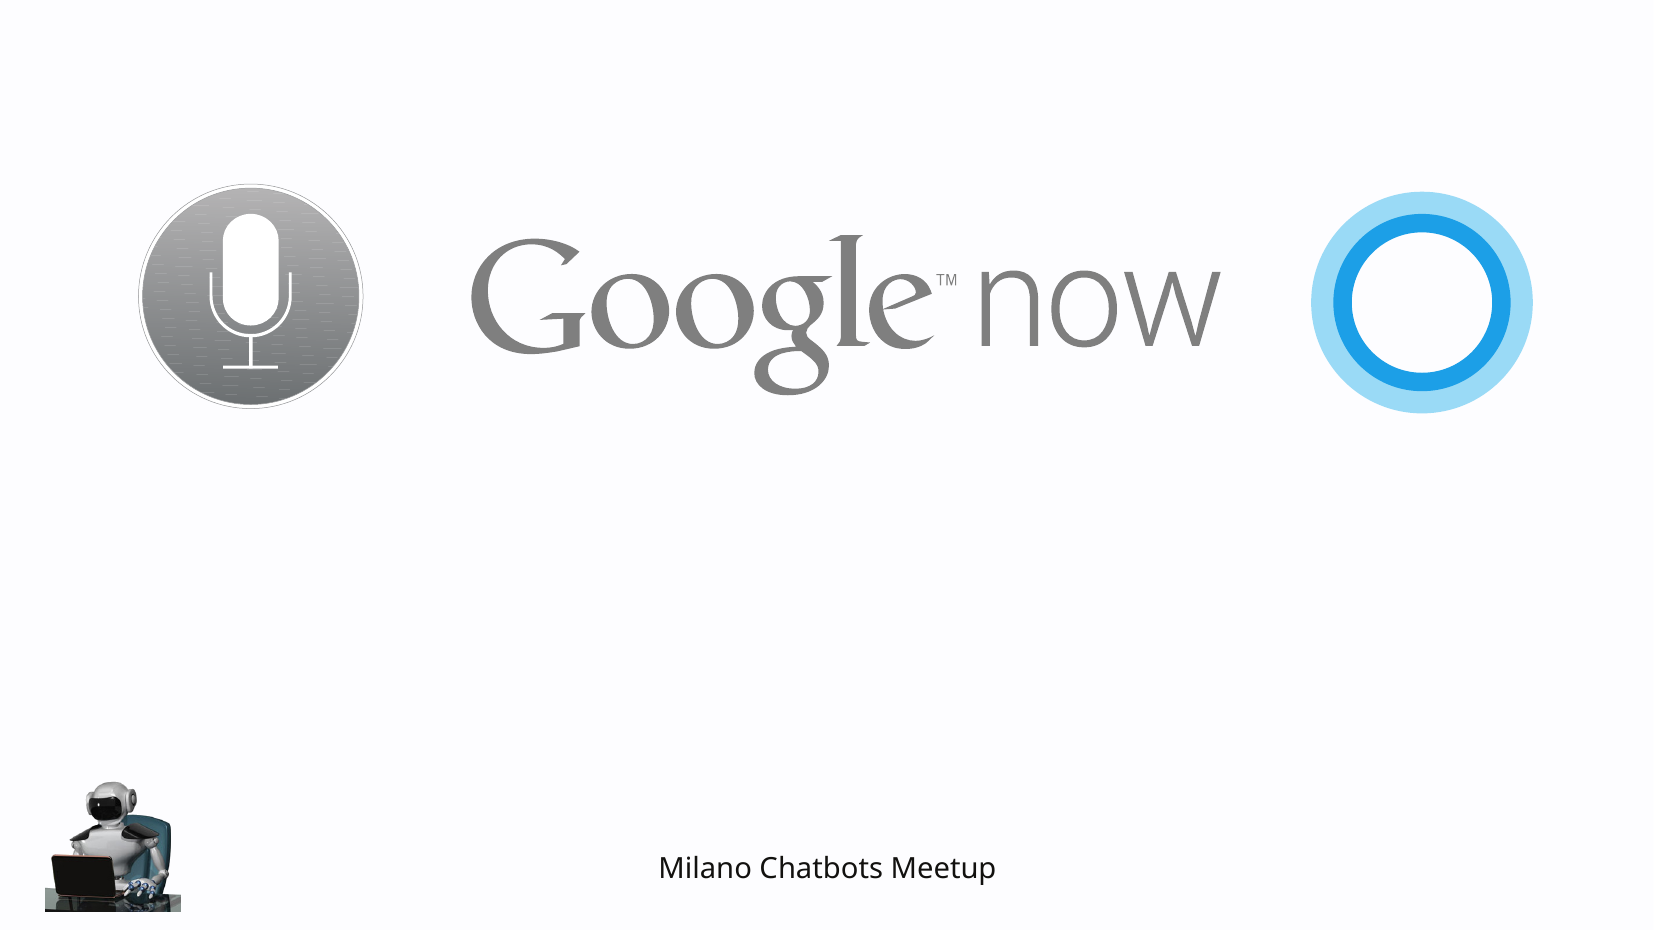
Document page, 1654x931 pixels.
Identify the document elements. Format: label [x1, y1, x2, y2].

picture [45, 777, 181, 912]
picture [138, 183, 364, 409]
picture [1310, 191, 1534, 414]
picture [471, 235, 1221, 396]
